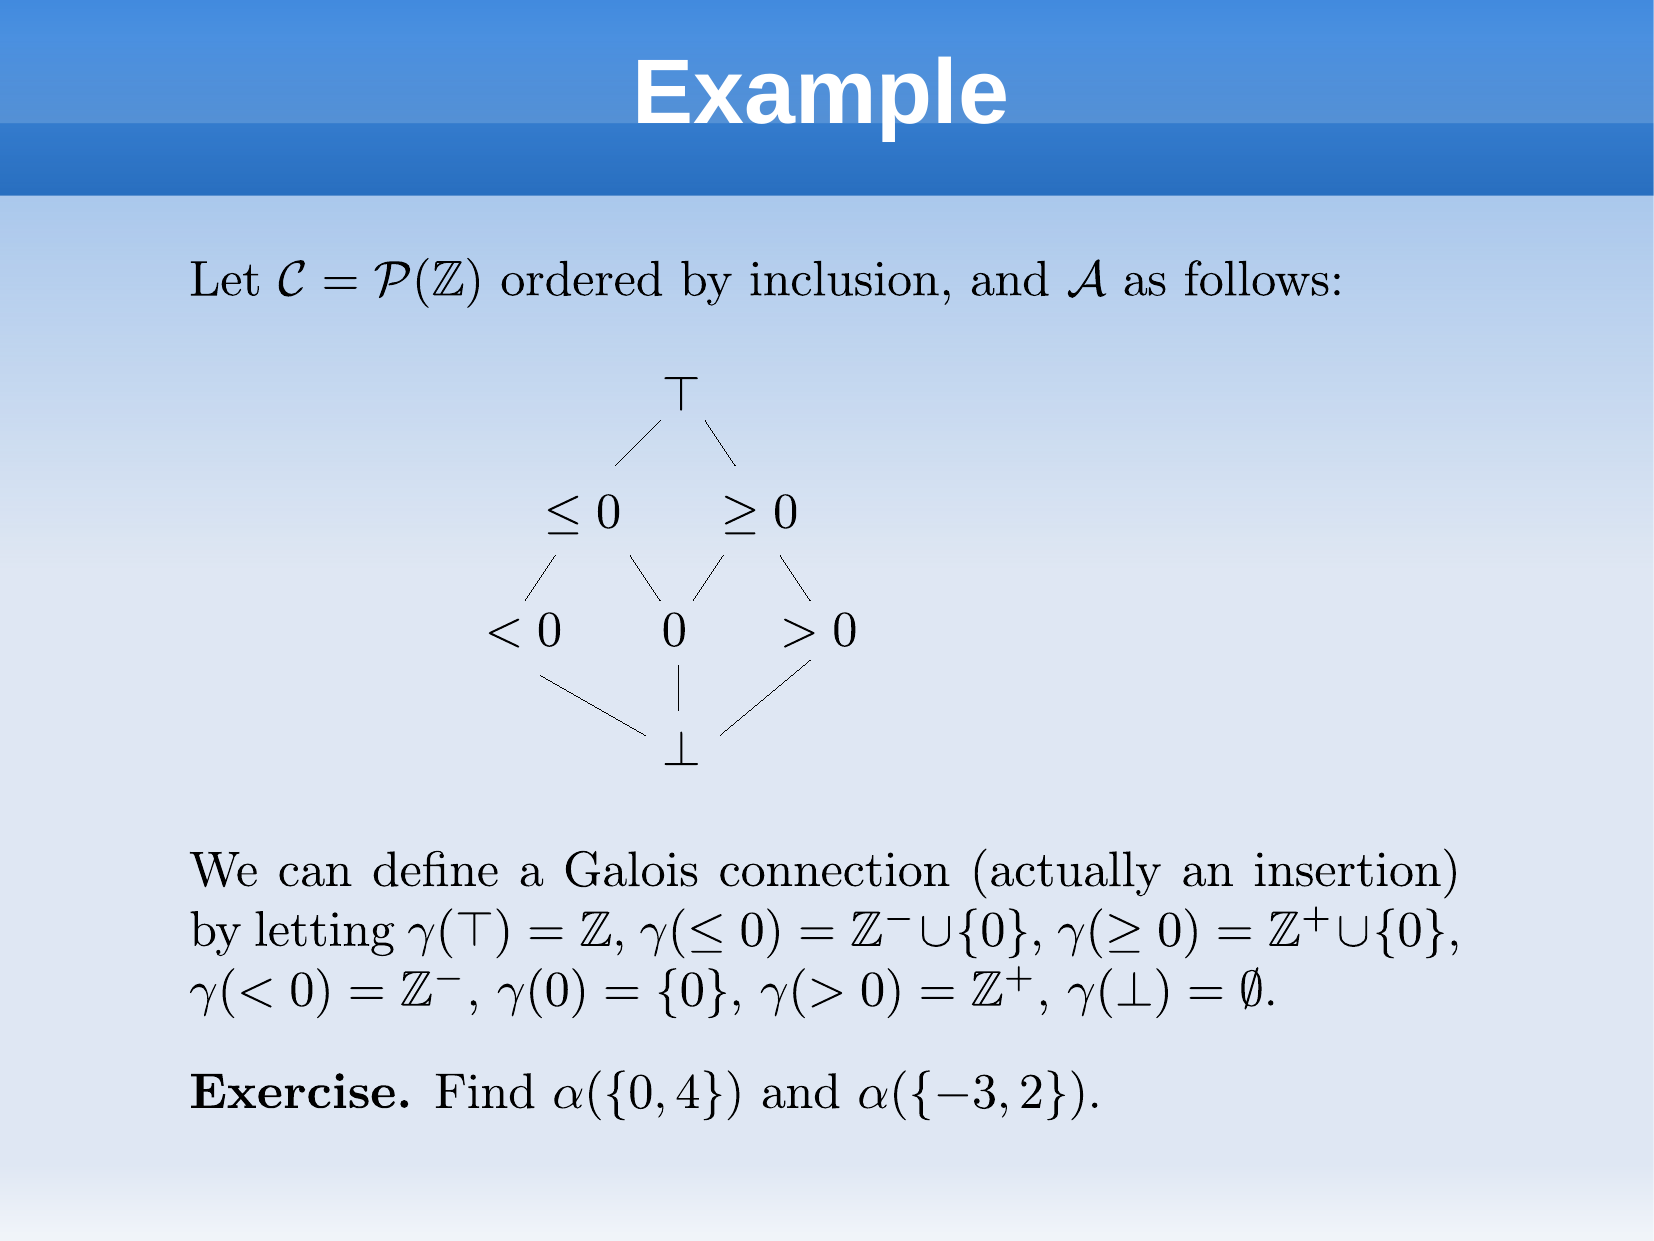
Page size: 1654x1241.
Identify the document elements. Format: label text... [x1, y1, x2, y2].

text_box [779, 612, 858, 648]
text_box [661, 612, 687, 647]
text_box [189, 257, 1344, 308]
picture [0, 0, 1654, 1241]
title Example [76, 0, 1565, 196]
text_box [543, 494, 621, 535]
text_box [661, 730, 701, 766]
text_box [661, 376, 701, 411]
text_box [720, 494, 799, 535]
text_box [189, 848, 1462, 1121]
text_box [484, 612, 562, 648]
